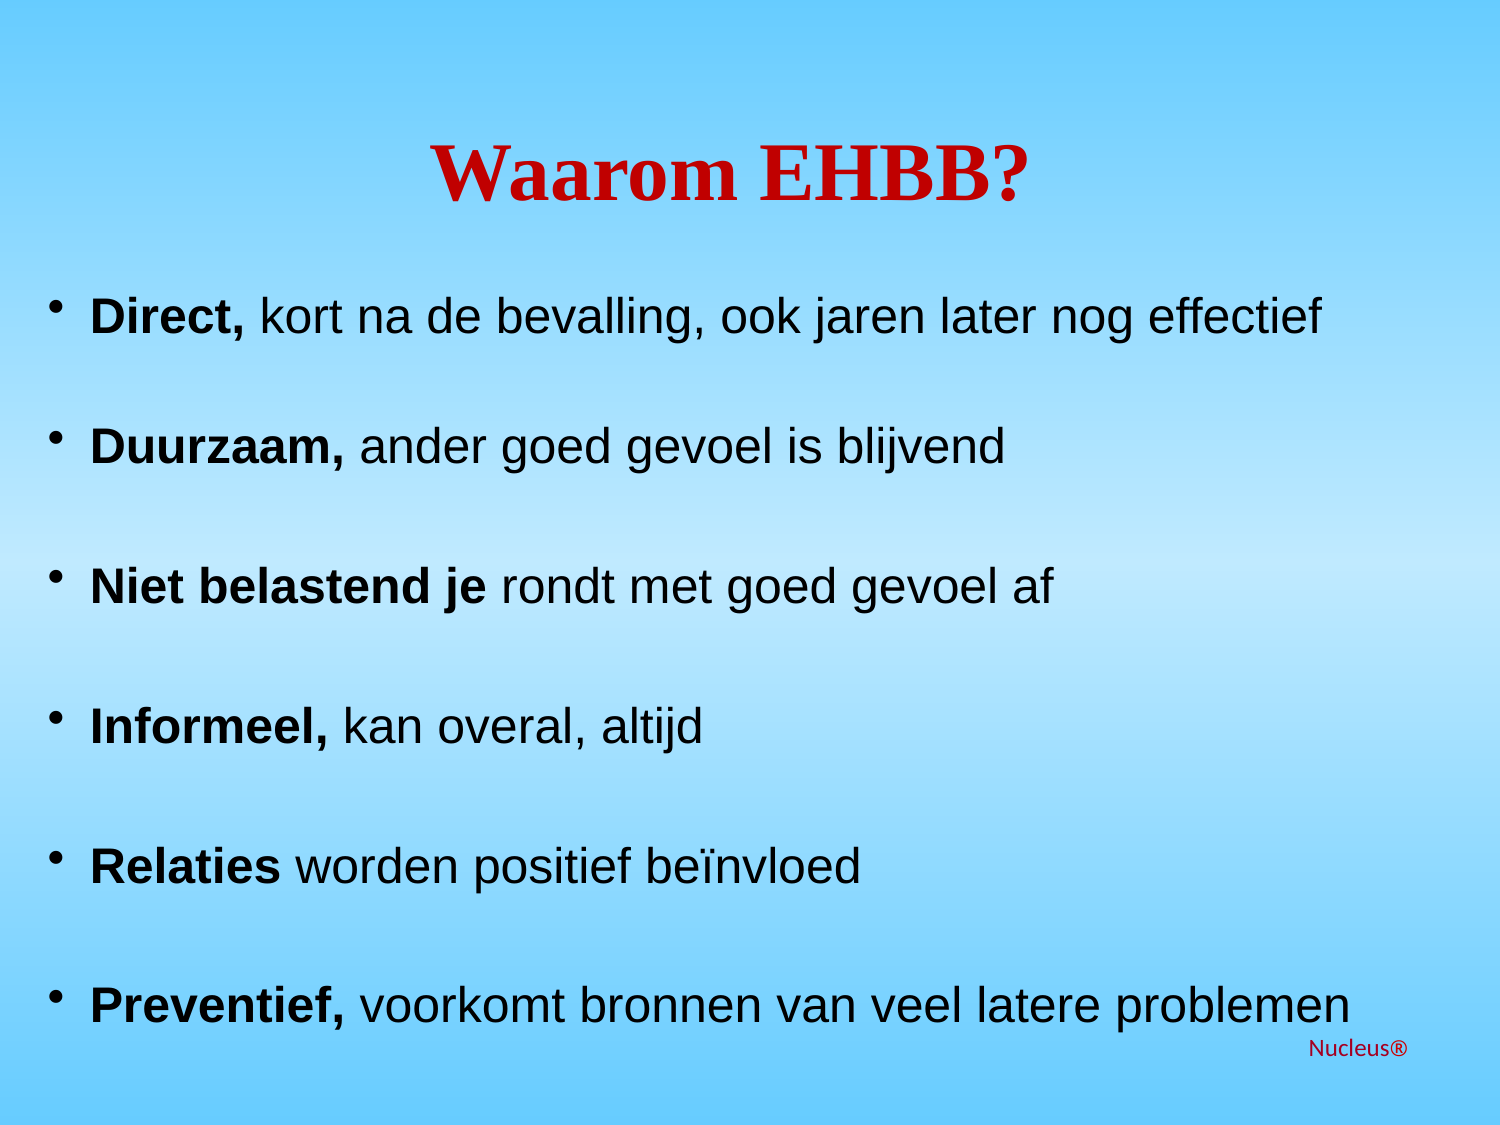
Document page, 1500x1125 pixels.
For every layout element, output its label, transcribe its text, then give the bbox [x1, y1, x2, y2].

text_box Nucleus® [1293, 1011, 1444, 1071]
title Waarom EHBB? [93, 97, 1369, 238]
list Direct, kort na de bevalling, ook jaren later nog effectief Duurzaam, ander goed gevoel is blijvend Niet belastend je rondt met goed gevoel af Informeel, kan overal, altijd Relaties worden positief beïnvloed Preventief, voorkomt bronnen van veel latere problemen [32, 275, 1465, 1072]
